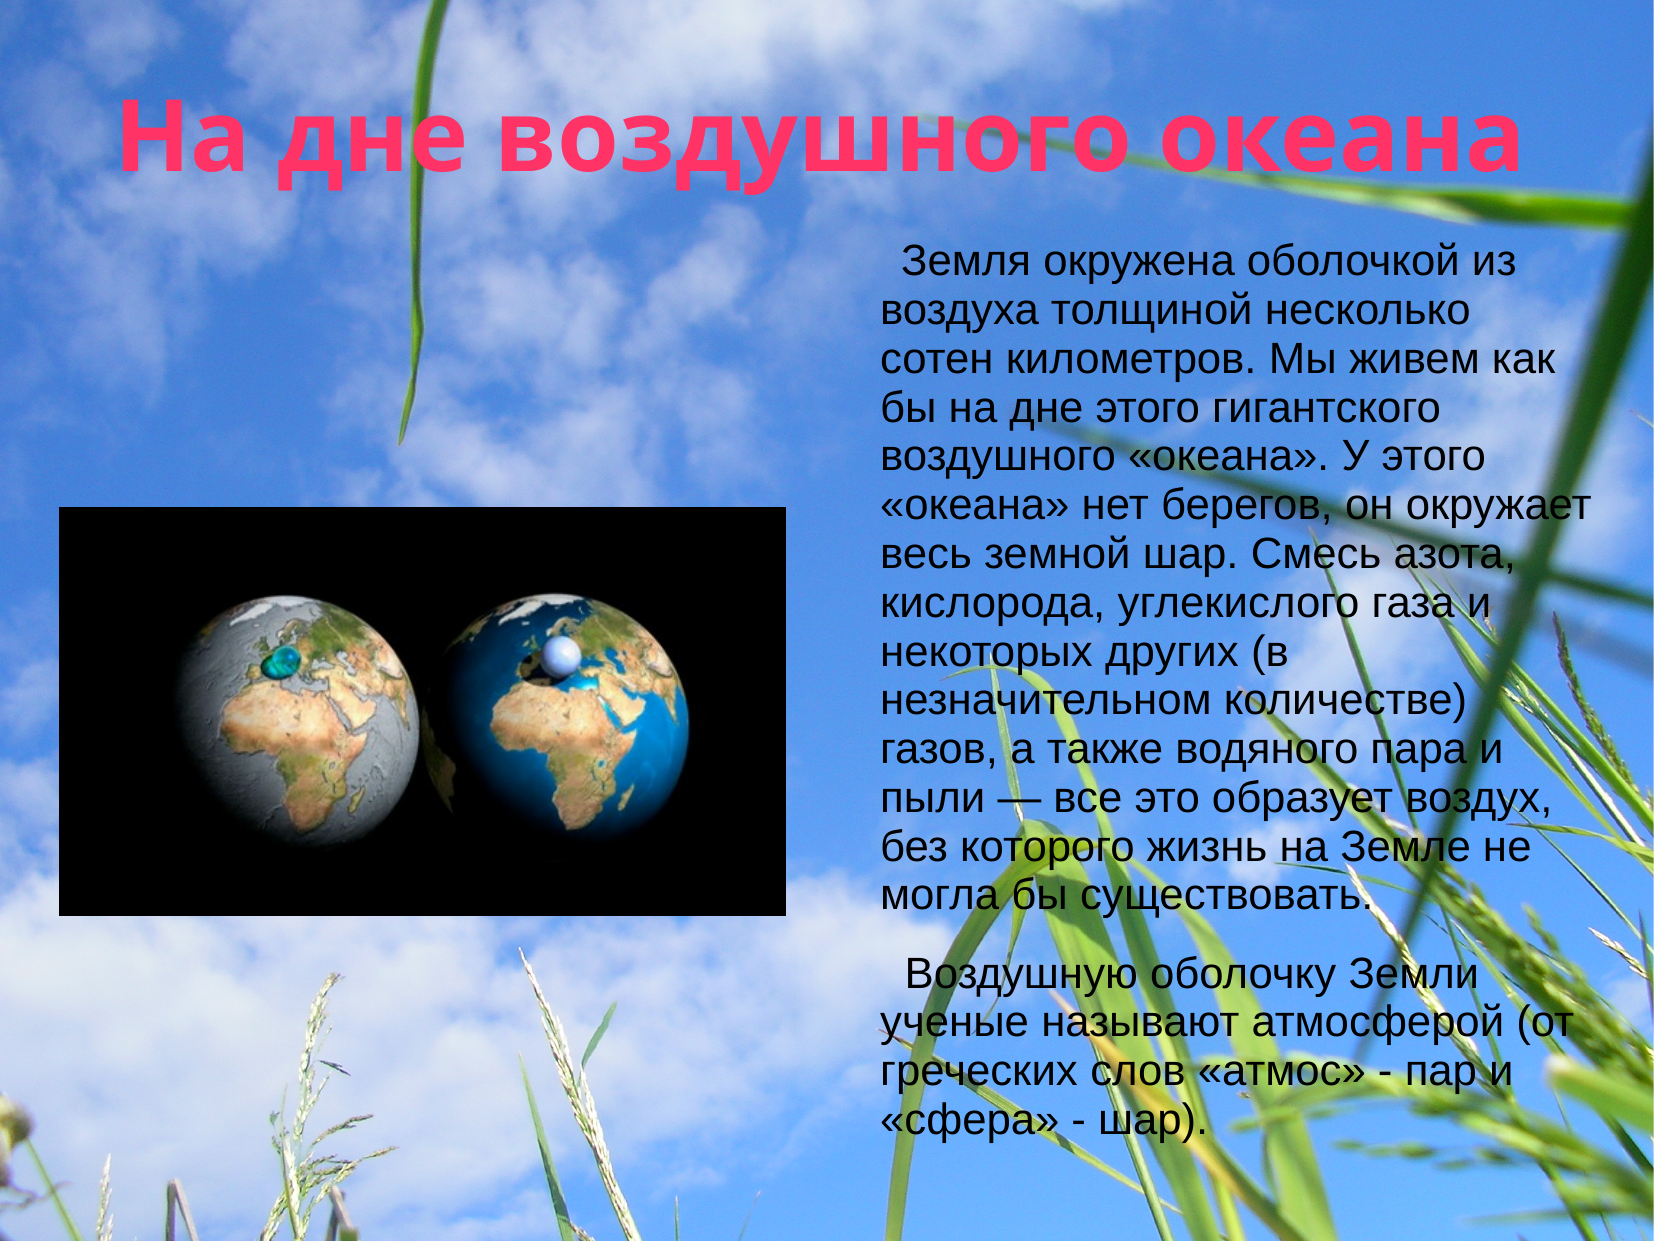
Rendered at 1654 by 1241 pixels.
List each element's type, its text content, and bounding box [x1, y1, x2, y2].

picture [0, 0, 1654, 1241]
list Земля окружена оболочкой из воздуха толщиной несколько сотен километров. Мы живем как бы на дне этого гигантского воздушного «океана». У этого «океана» нет берегов, он окружает весь земной шар. Смесь азота, кислорода, углекислого газа и некоторых других (в незначительном количестве) газов, а также водяного пара и пыли — все это образует воздух, без которого жизнь на Земле не могла бы существовать. Воздушную оболочку Земли ученые называют атмосферой (от греческих слов «атмос» - пар и «сфера» - шар). [809, 236, 1595, 1140]
title На дне воздушного океана [76, 29, 1565, 237]
